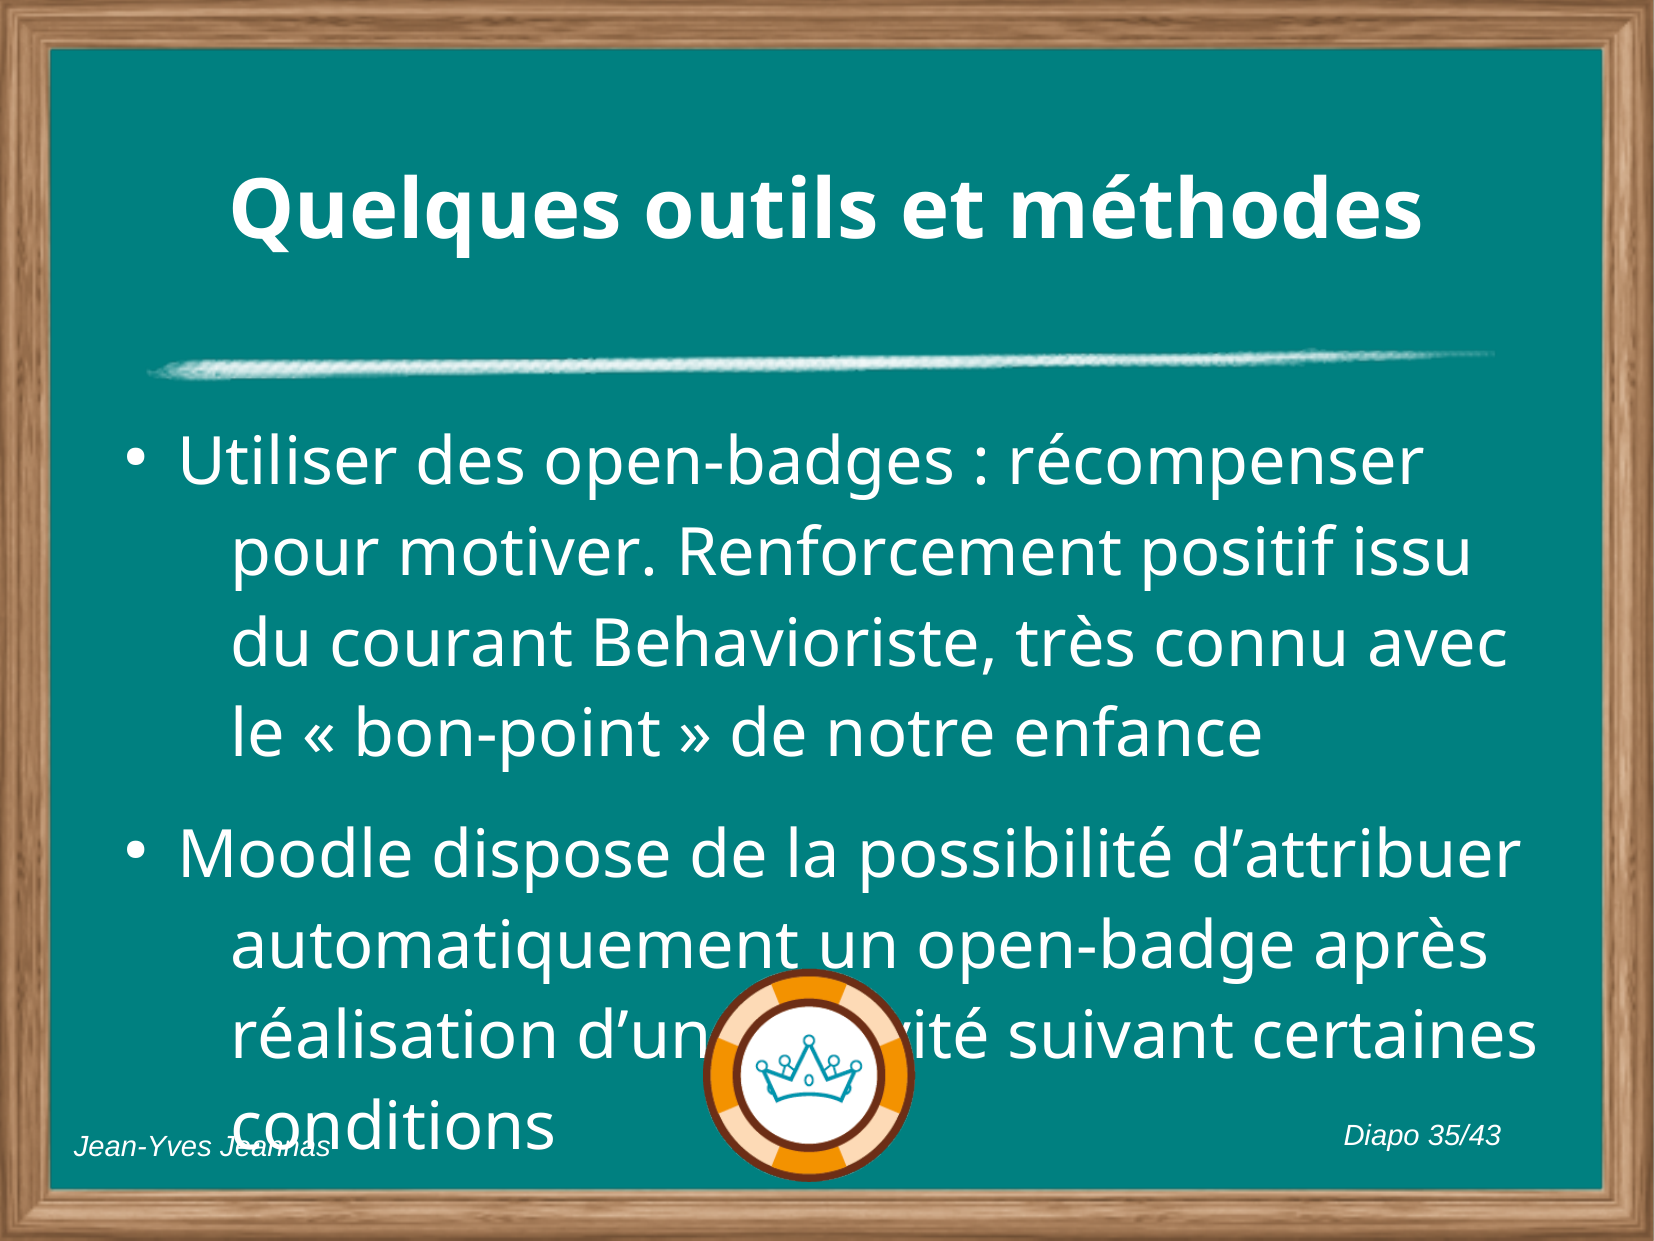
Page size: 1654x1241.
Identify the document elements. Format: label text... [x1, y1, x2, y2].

picture [0, 0, 1654, 1241]
title Quelques outils et méthodes [88, 88, 1565, 325]
list Utiliser des open-badges : récompenser pour motiver. Renforcement positif issu du courant Behavioriste, très connu avec le « bon-point » de notre enfance Moodle dispose de la possibilité d’attribuer automatiquement un open-badge après réalisation d’une activité suivant certaines conditions [88, 413, 1565, 1063]
